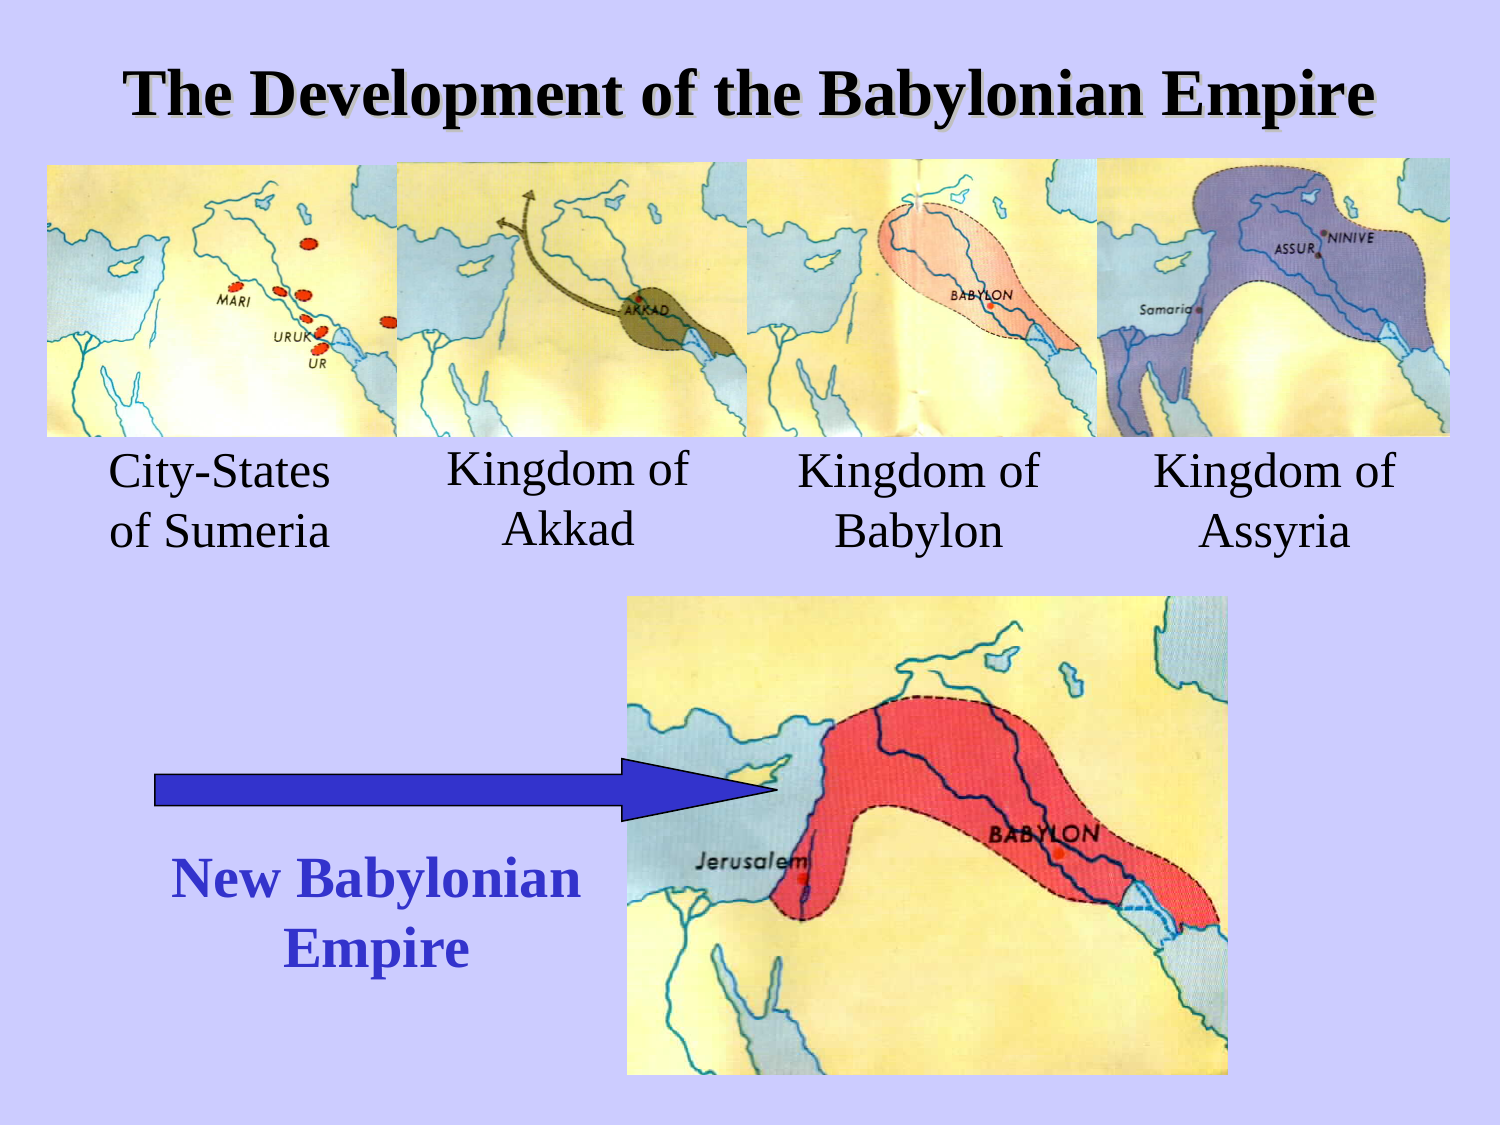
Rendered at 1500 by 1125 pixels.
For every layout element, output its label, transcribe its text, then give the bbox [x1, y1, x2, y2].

text_box City-States of Sumeria [77, 430, 363, 566]
text_box Kingdom of Babylon [776, 430, 1062, 566]
text_box [154, 758, 778, 822]
text_box The Development of the Babylonian Empire [45, 41, 1456, 137]
picture [47, 158, 1450, 437]
picture [627, 596, 1228, 1075]
text_box Kingdom of Akkad [418, 428, 719, 564]
text_box New Babylonian Empire [136, 831, 617, 987]
text_box Kingdom of Assyria [1117, 430, 1433, 565]
